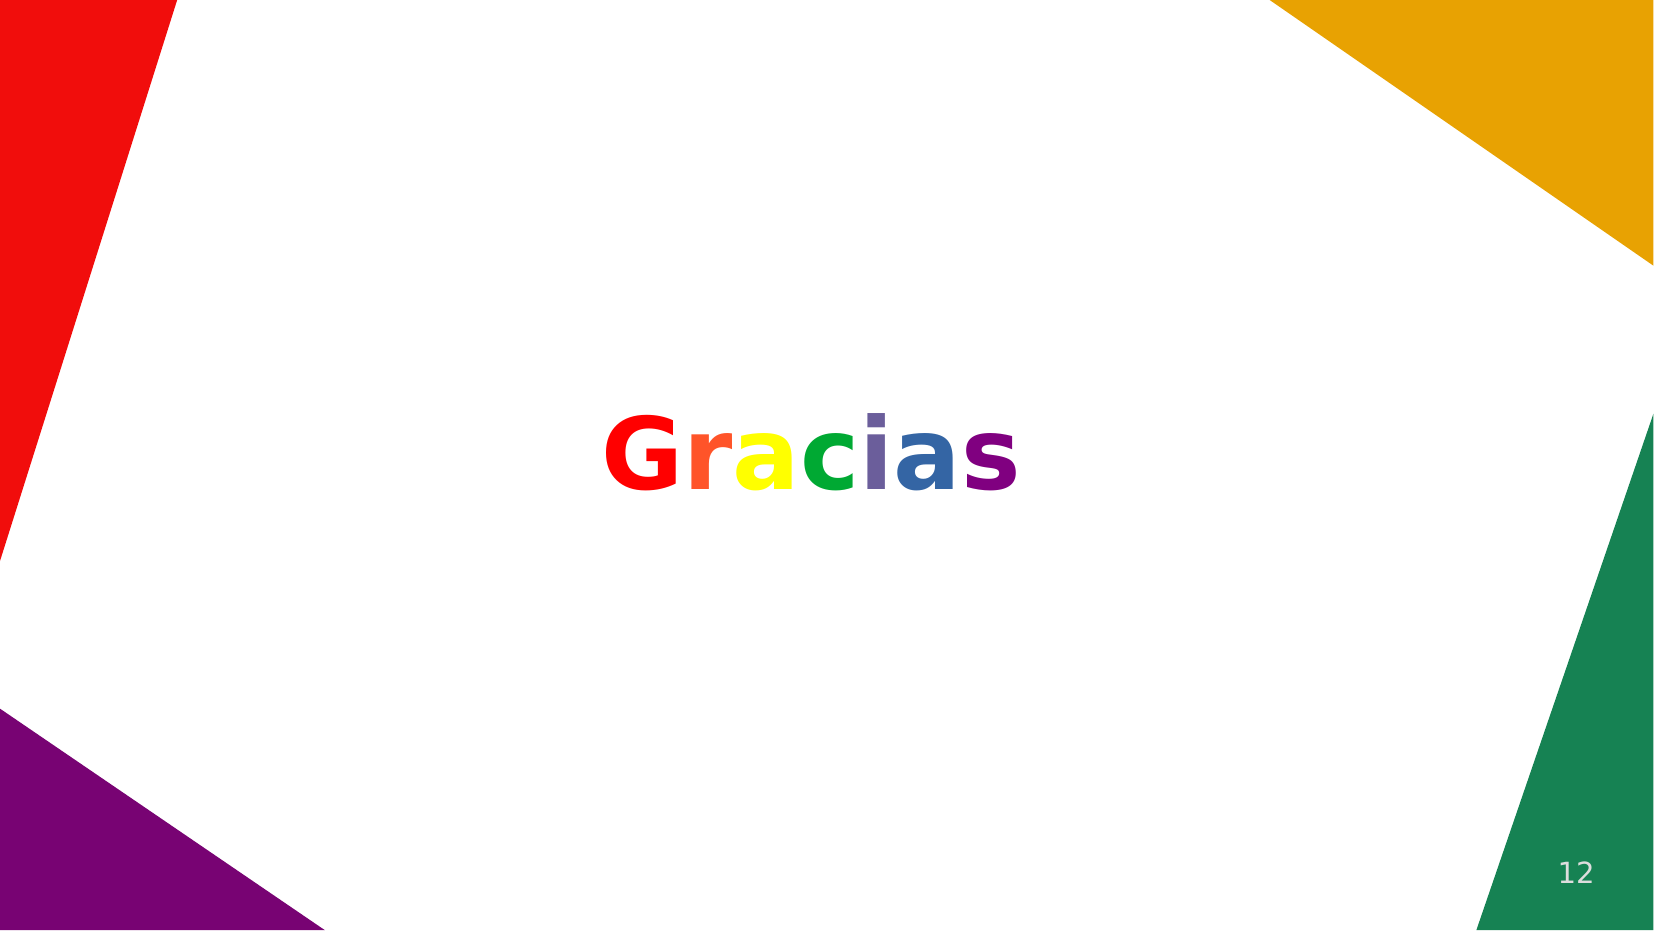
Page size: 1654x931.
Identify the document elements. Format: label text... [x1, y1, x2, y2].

subtitle Gracias [118, 112, 1536, 798]
